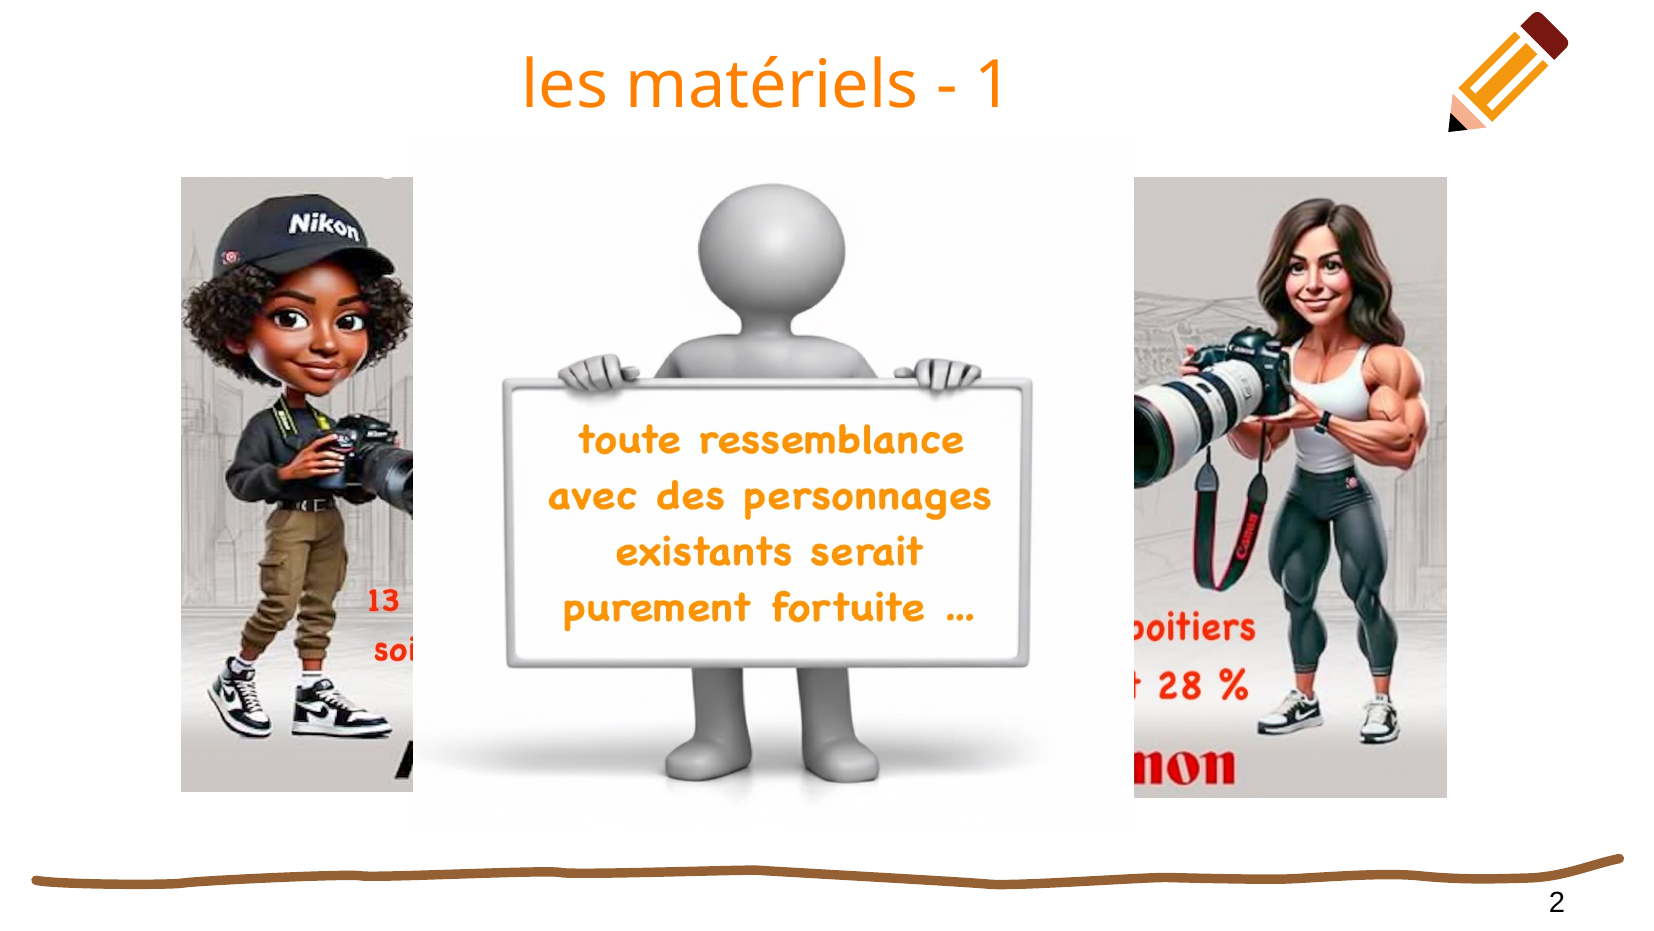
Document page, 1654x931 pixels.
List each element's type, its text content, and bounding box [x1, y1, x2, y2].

picture [181, 138, 1447, 833]
title les matériels - 1 [88, 29, 1447, 133]
